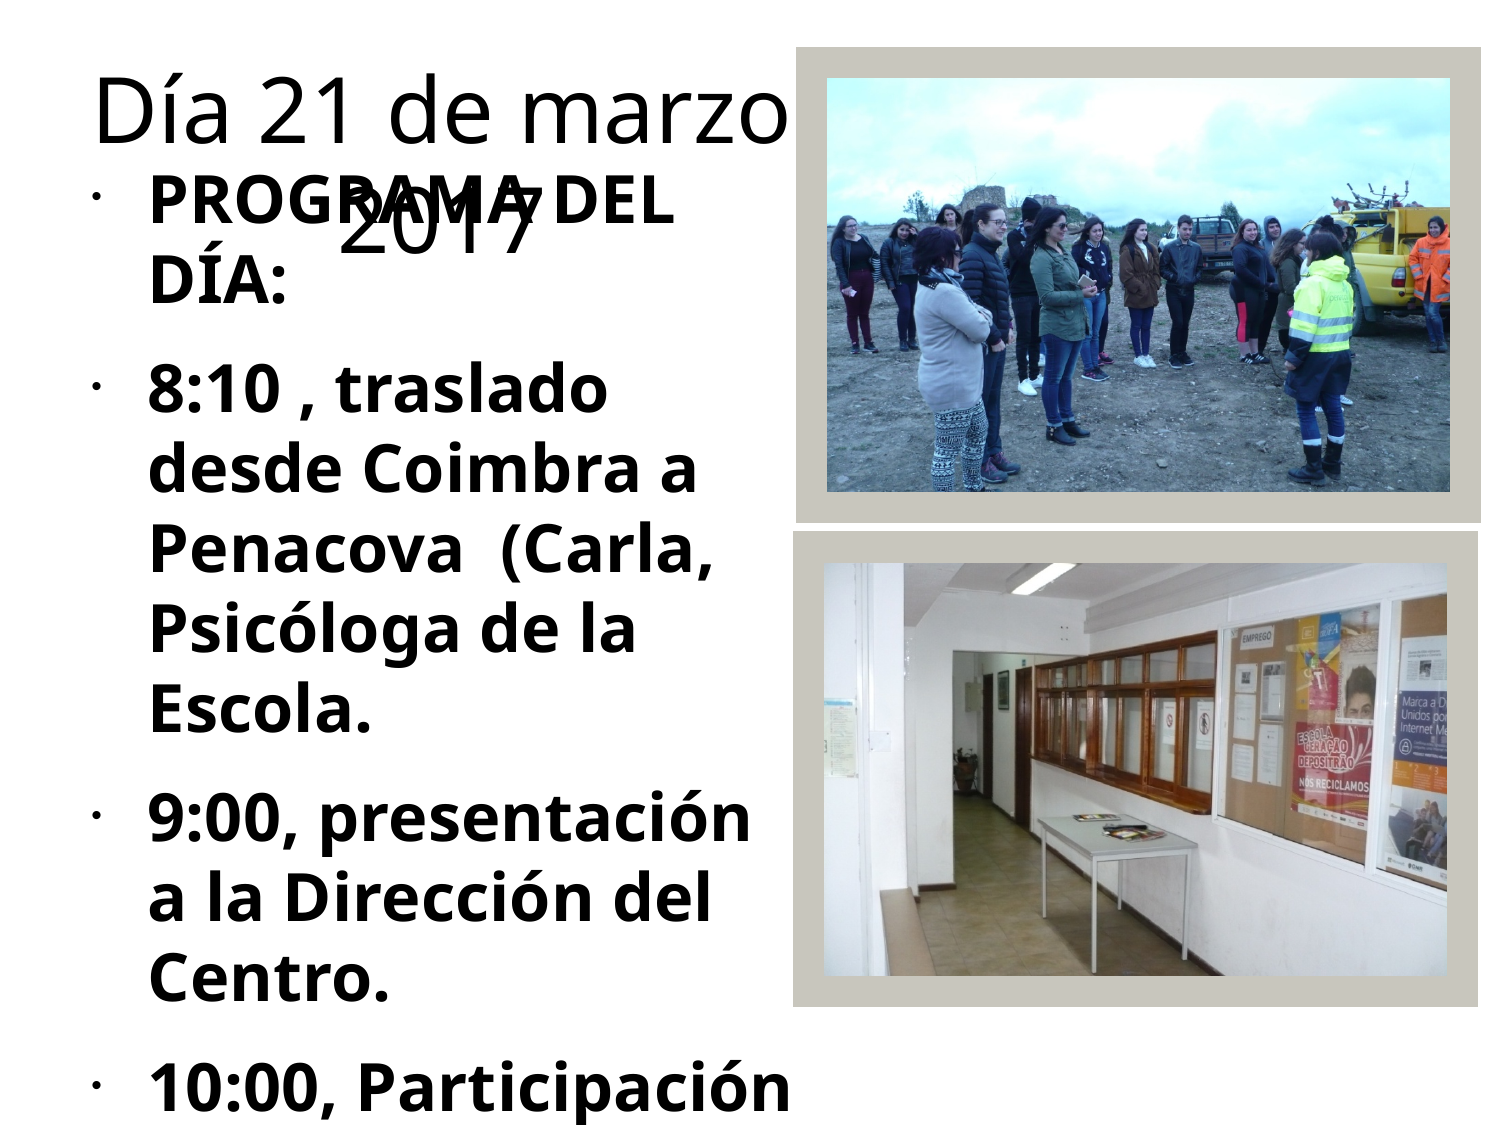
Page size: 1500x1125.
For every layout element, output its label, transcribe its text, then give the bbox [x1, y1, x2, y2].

picture [824, 562, 1447, 976]
picture [827, 78, 1450, 492]
list PROGRAMA DEL DÍA: 8:10 , traslado desde Coimbra a Penacova (Carla, Psicóloga de la Escola. 9:00, presentación a la Dirección del Centro. 10:00, Participación en la actividad de Plantación de Madroños en la Sierra de Atalhada, con todas las instituciones de la localidad ( día forestal) 12:00, Almuerzo en el Comedor de la Escuela que mantiene el Grupo de Hostelería-Restauración. 14:30, Reunión de trabajo con la Psicóloga del Centro para trabajar información relativa a: Motivación Convivencia Diversidad Interculturalidad Absentismo Orientación 15:30, Reunión con el Jefe de Servicios Administrativos: Sistema Educativo Portugués Tipos de Centros Enseñanza de Personas Adultas Financiación y ayudas al alumnado. 17:30, Regreso a Coimbra [76, 149, 821, 1005]
title Día 21 de marzo 2017 [75, 44, 809, 149]
